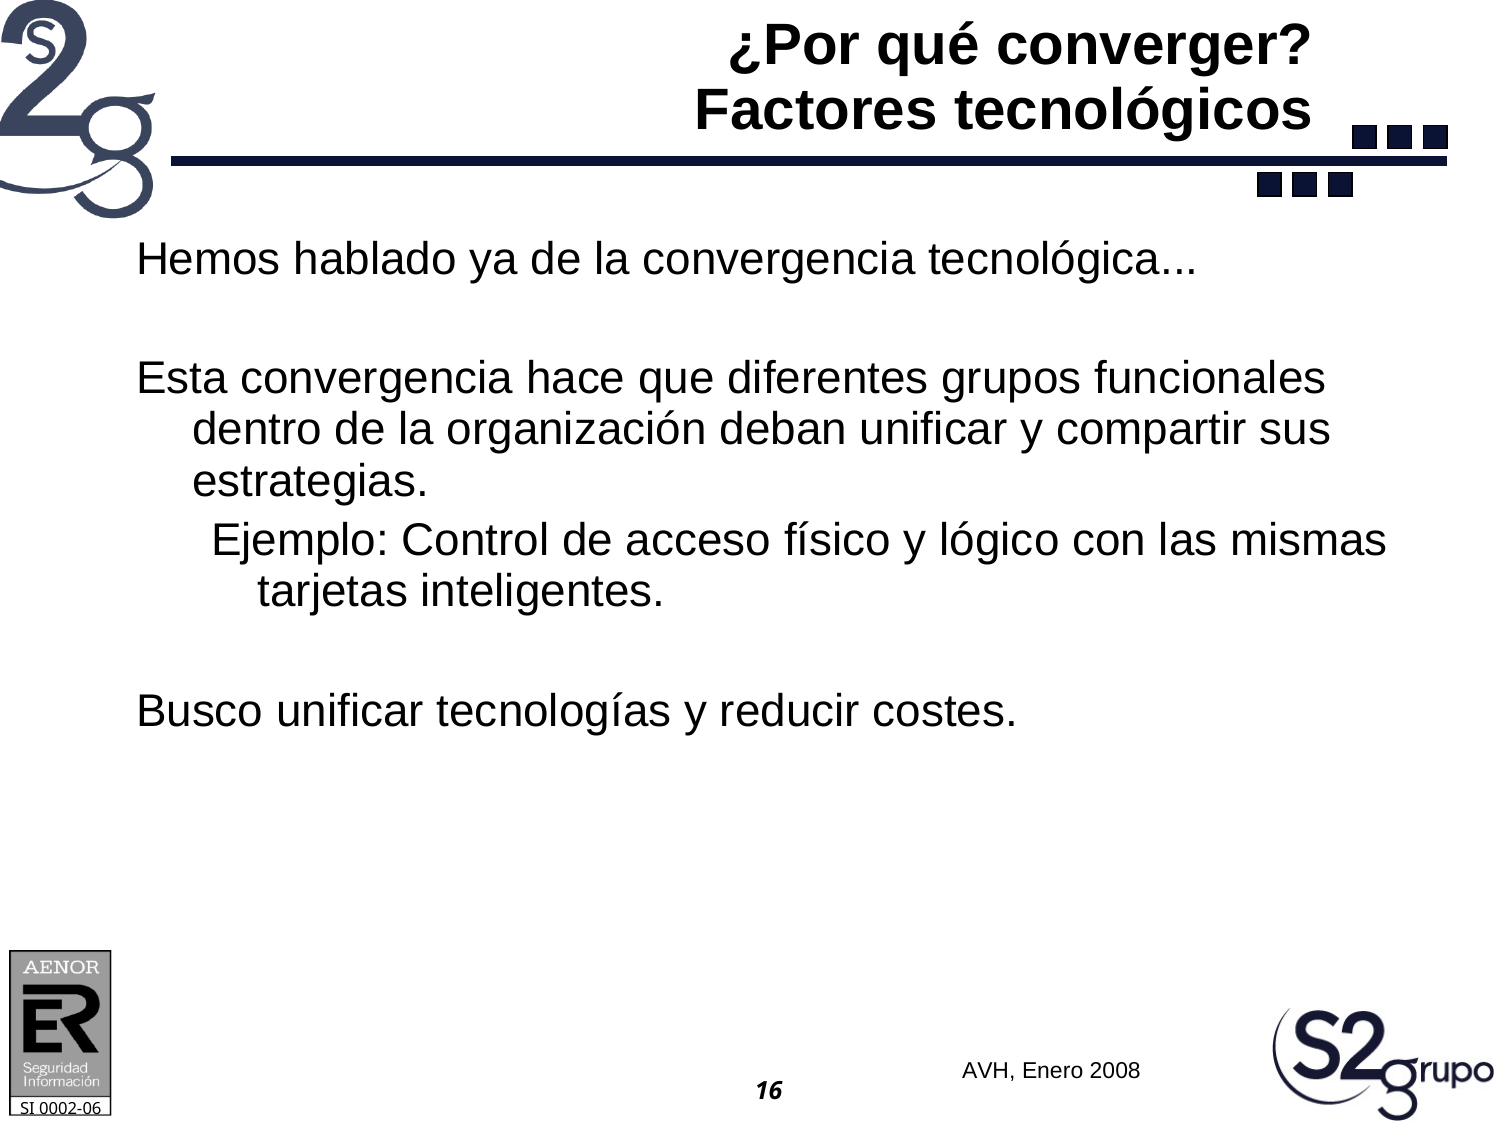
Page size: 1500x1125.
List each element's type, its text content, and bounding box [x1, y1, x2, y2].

picture [0, 0, 158, 220]
text_box AVH, Enero 2008 [947, 1049, 1156, 1091]
list Hemos hablado ya de la convergencia tecnológica... Esta convergencia hace que diferentes grupos funcionales dentro de la organización deban unificar y compartir sus estrategias. Ejemplo: Control de acceso físico y lógico con las mismas tarjetas inteligentes. Busco unificar tecnologías y reducir costes. [120, 177, 1477, 929]
picture [9, 950, 112, 1116]
picture [1272, 1008, 1494, 1121]
title ¿Por qué converger? Factores tecnológicos [183, 3, 1329, 149]
